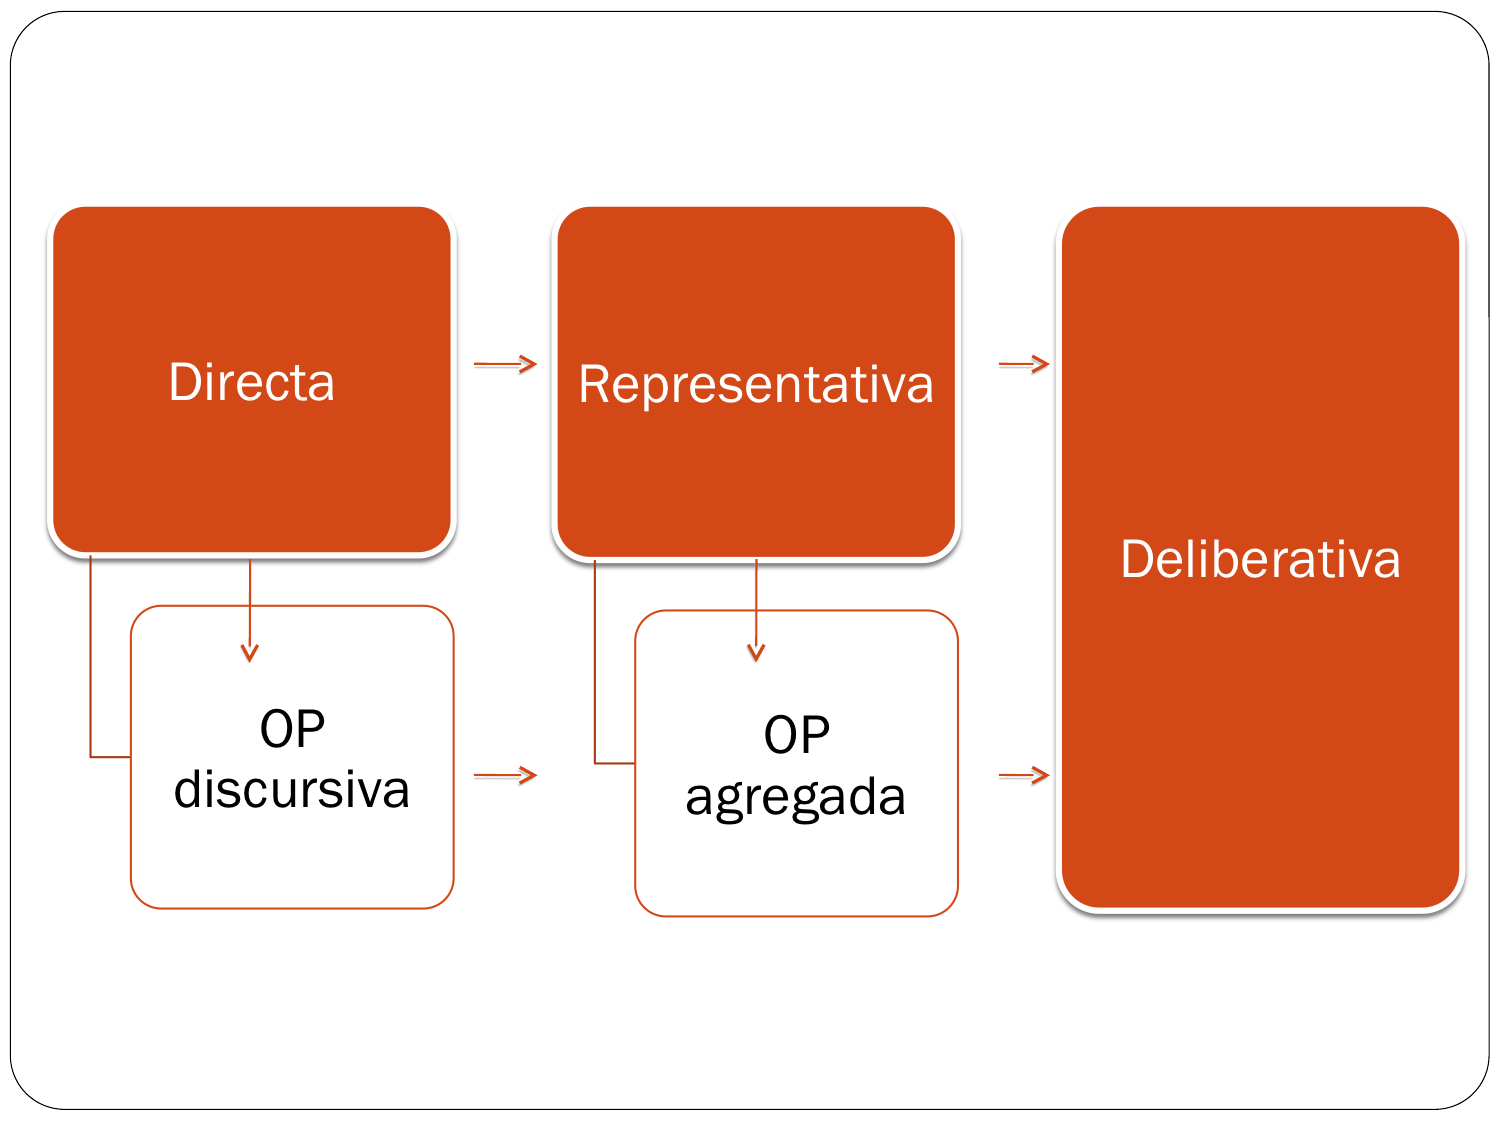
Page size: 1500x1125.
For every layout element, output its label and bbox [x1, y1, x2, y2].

picture [40, 45, 1472, 1075]
